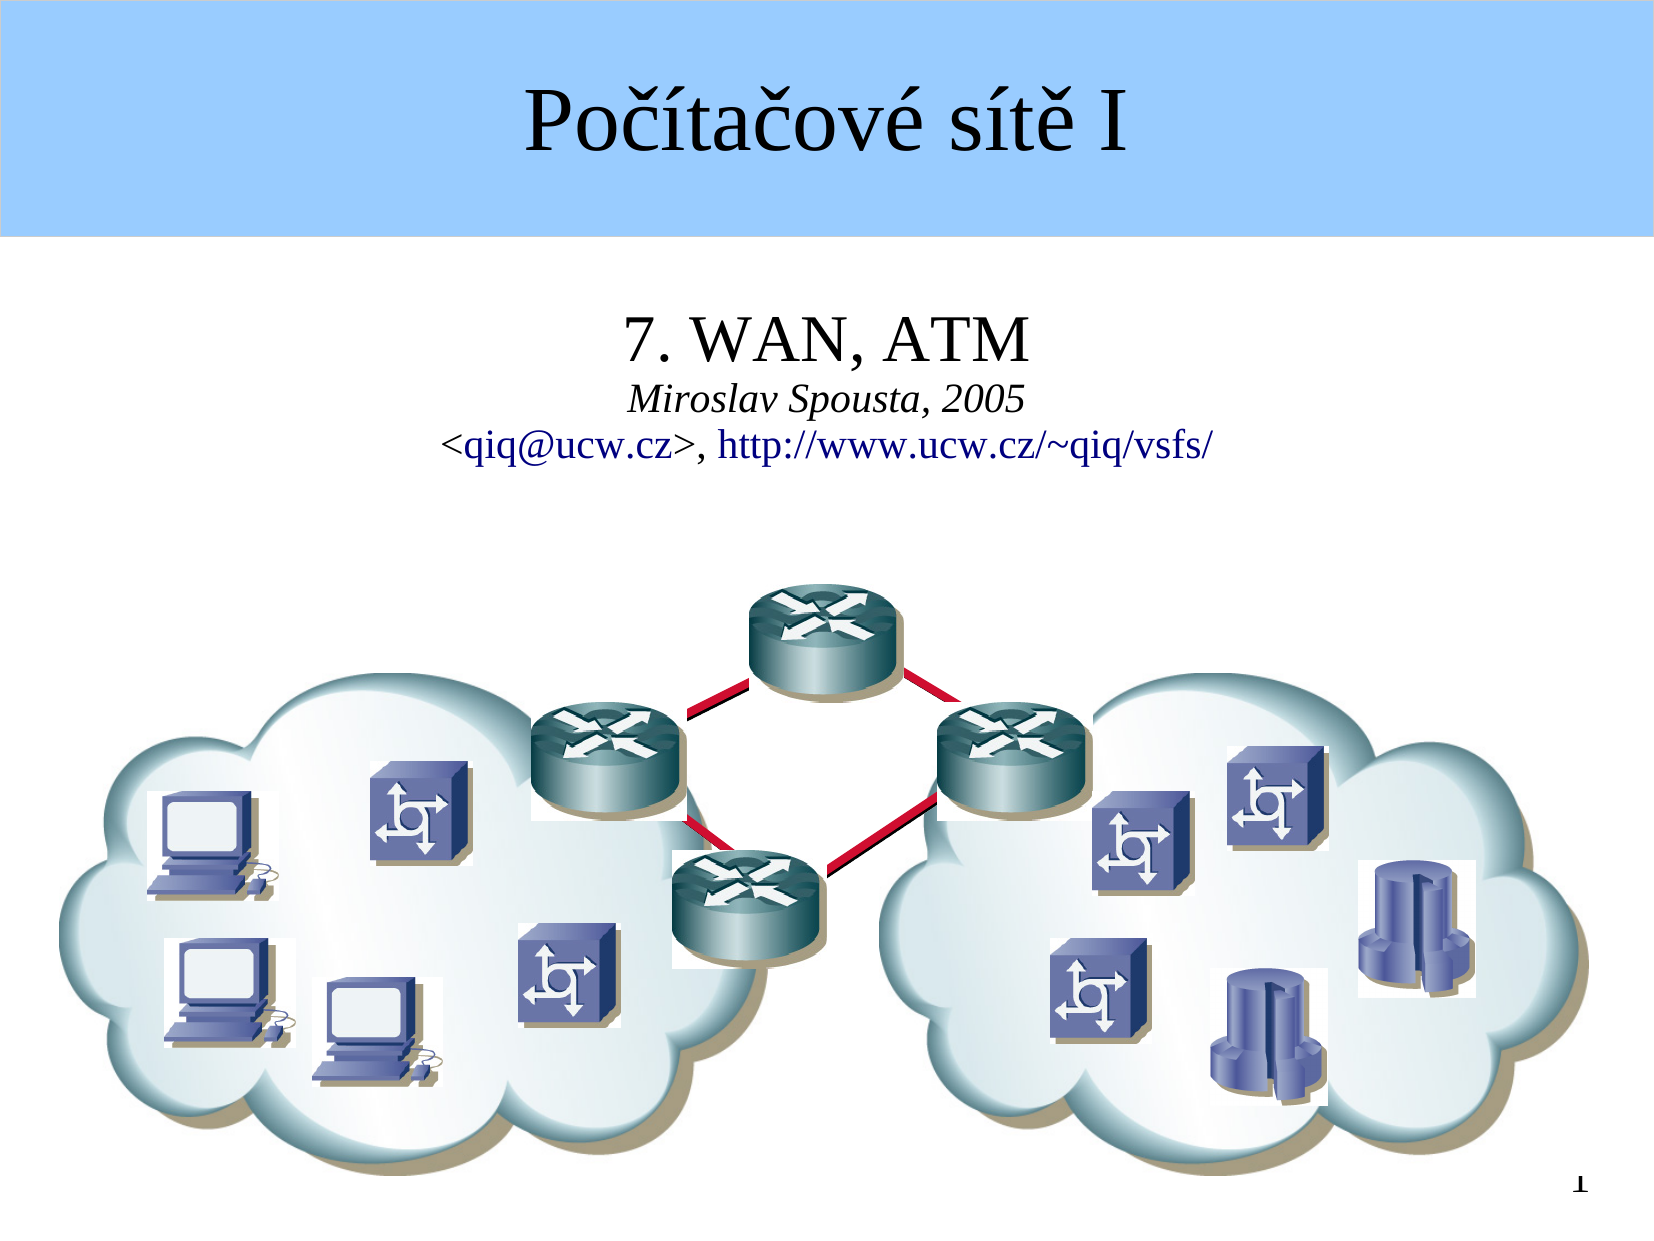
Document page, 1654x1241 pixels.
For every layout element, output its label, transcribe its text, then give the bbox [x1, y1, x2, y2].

text_box 7. WAN, ATM Miroslav Spousta, 2005 <qiq@ucw.cz>, http://www.ucw.cz/~qiq/vsfs/ [0, 237, 1654, 532]
picture [59, 584, 1589, 1176]
title Počítačové sítě I [0, 2, 1654, 237]
